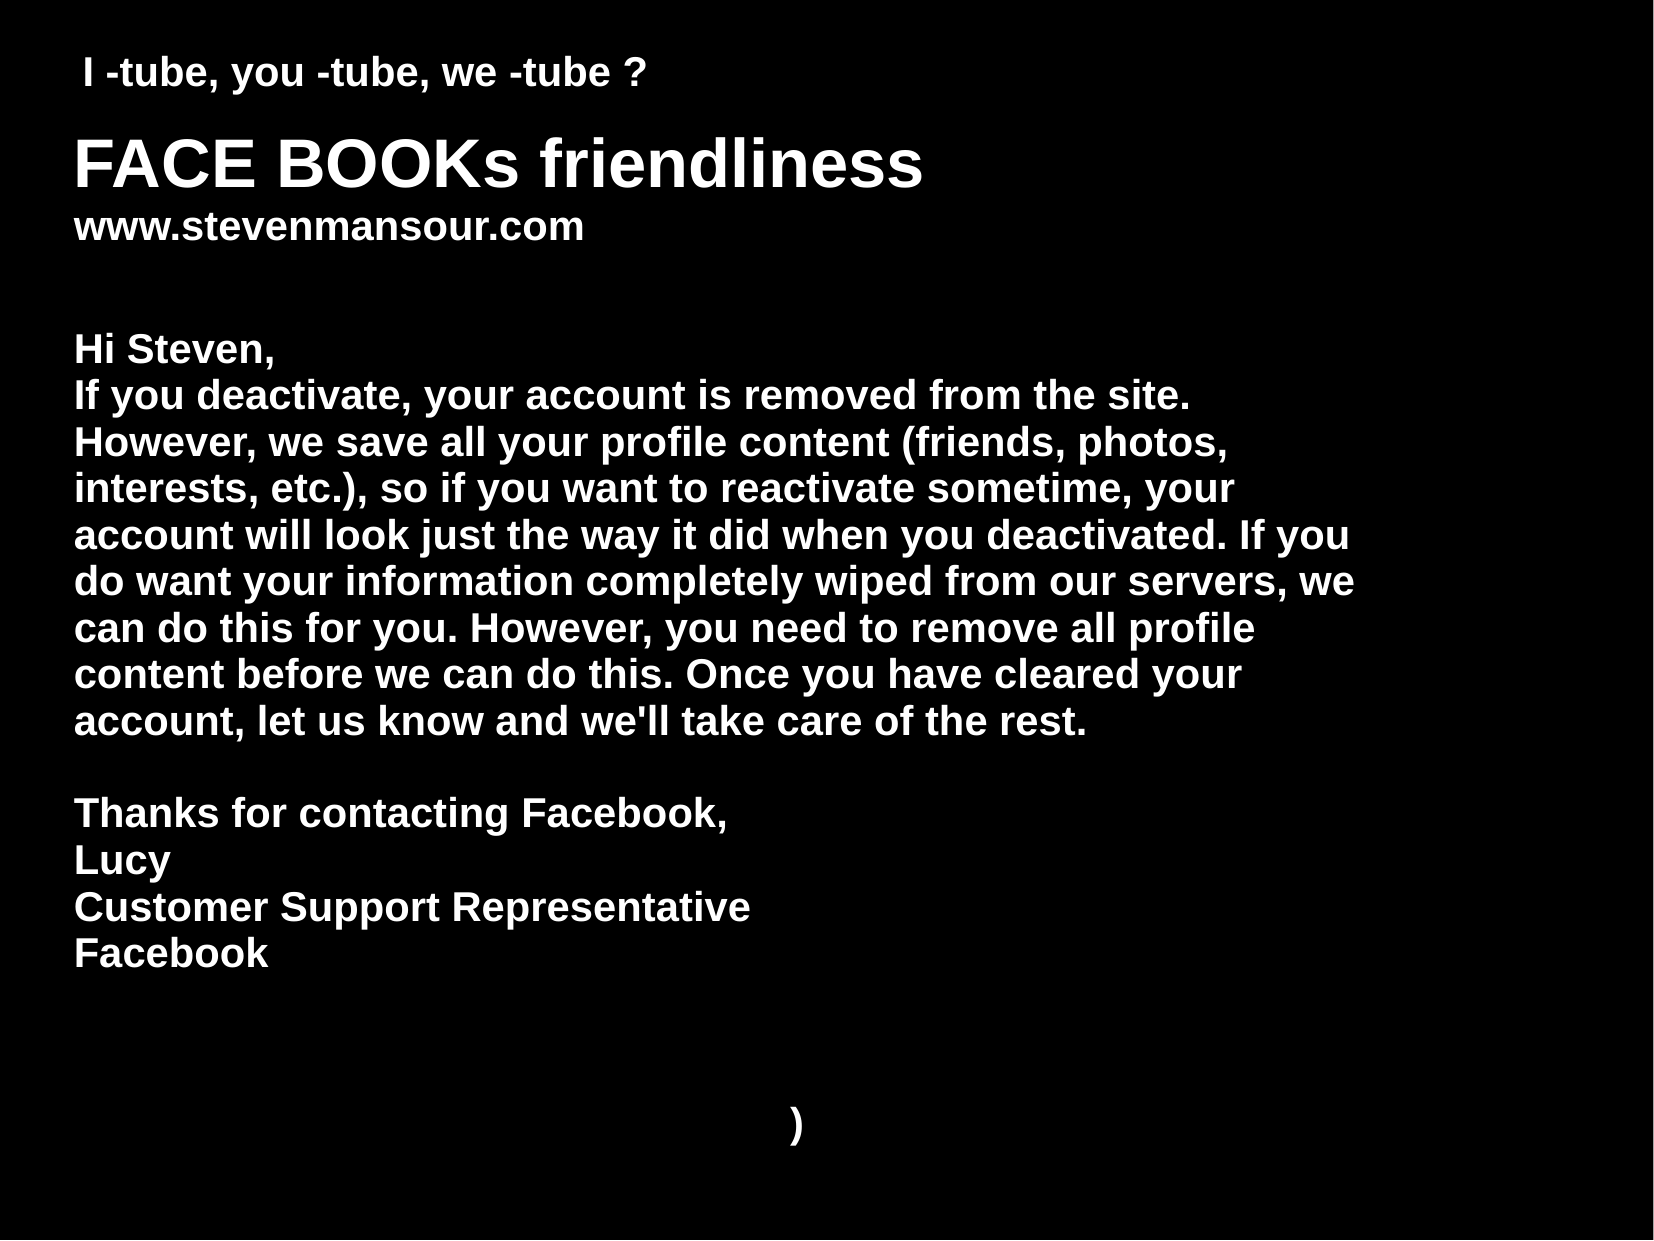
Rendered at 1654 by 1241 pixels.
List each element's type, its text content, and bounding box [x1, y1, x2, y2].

text_box FACE BOOKs friendliness www.stevenmansour.com Hi Steven, If you deactivate, your account is removed from the site. However, we save all your profile content (friends, photos, interests, etc.), so if you want to reactivate sometime, your account will look just the way it did when you deactivated. If you do want your information completely wiped from our servers, we can do this for you. However, you need to remove all profile content before we can do this. Once you have cleared your account, let us know and we'll take care of the rest. Thanks for contacting Facebook, Lucy Customer Support Representative Facebook ) [59, 118, 1536, 1241]
title I -tube, you -tube, we -tube ? [82, 31, 1571, 275]
